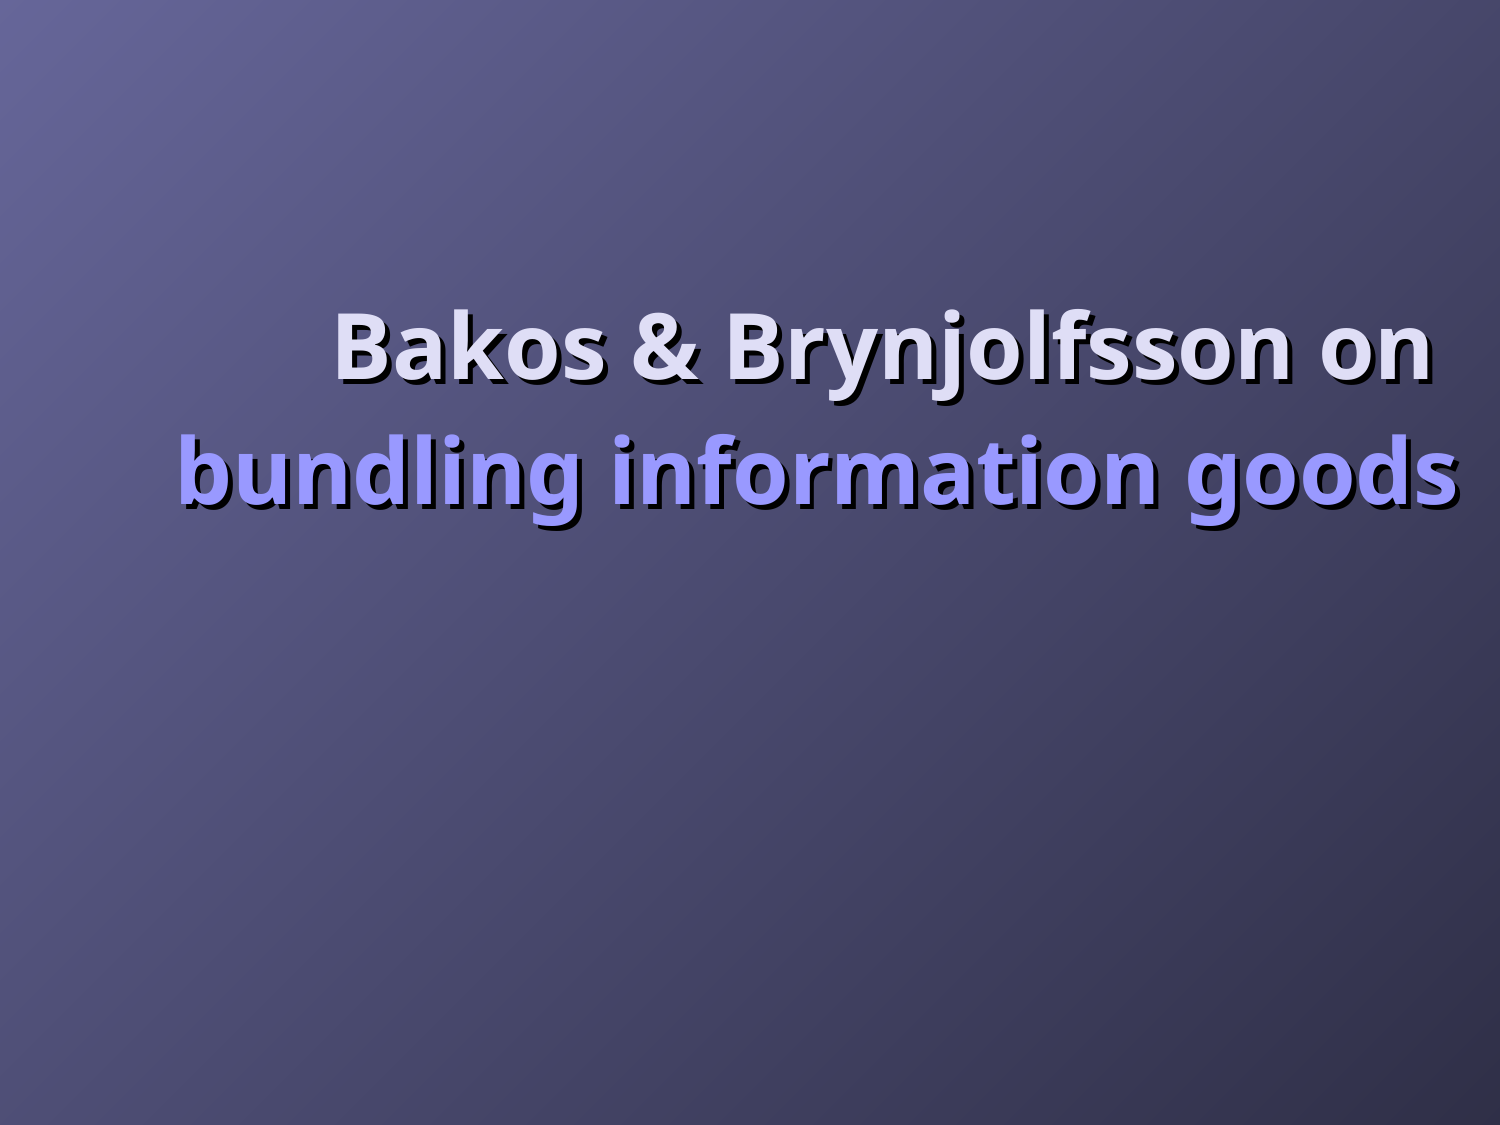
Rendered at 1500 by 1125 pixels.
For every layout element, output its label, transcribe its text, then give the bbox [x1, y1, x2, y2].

title Bakos & Brynjolfsson on bundling information goods [12, 279, 1475, 533]
